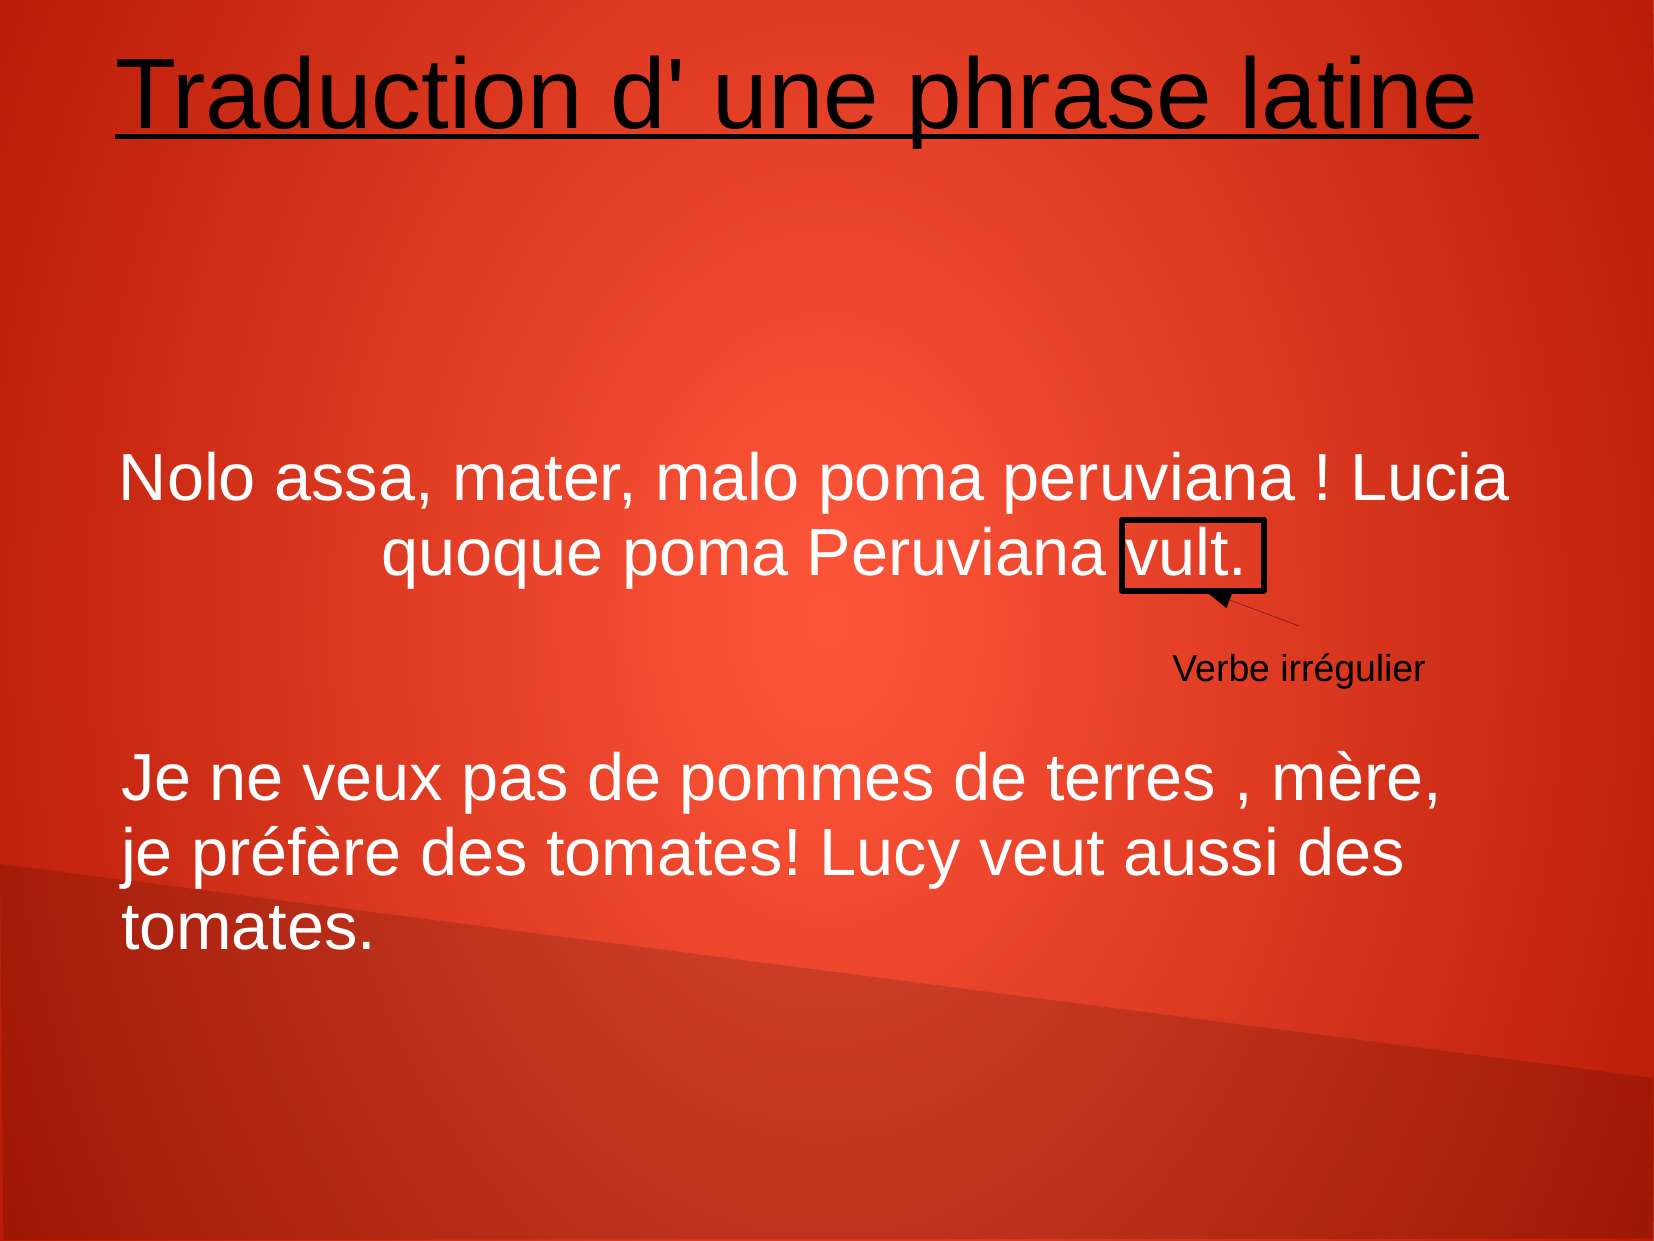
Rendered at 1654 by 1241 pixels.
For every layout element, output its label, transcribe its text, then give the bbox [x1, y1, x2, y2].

text_box Nolo assa, mater, malo poma peruviana ! Lucia quoque poma Peruviana vult. [70, 35, 1560, 995]
text_box Verbe irrégulier [1157, 640, 1536, 697]
text_box Traduction d' une phrase latine [0, 30, 1595, 157]
text_box Je ne veux pas de pommes de terres , mère, je préfère des tomates! Lucy veut aussi des tomates. [106, 732, 1477, 972]
